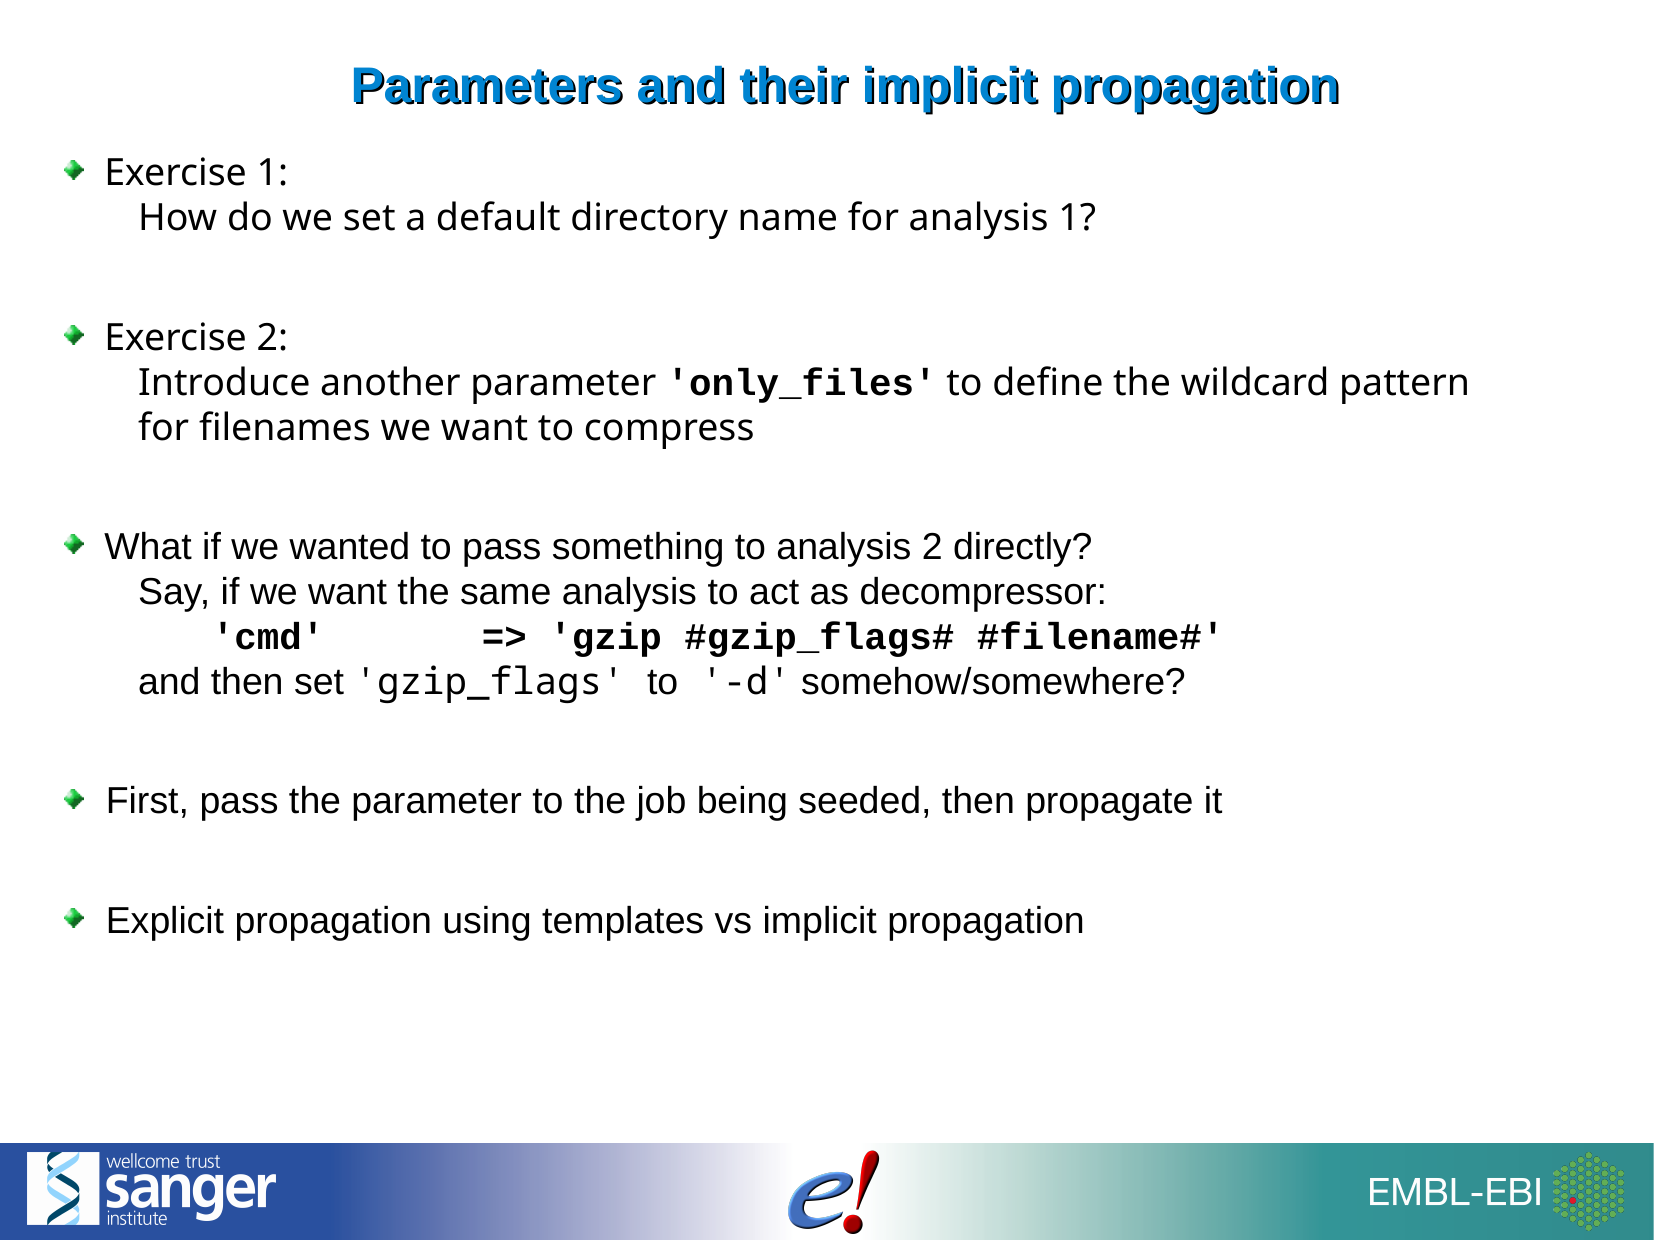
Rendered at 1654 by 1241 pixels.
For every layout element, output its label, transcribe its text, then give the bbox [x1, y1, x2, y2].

picture [0, 1143, 1654, 1240]
title Parameters and their implicit propagation [82, 23, 1571, 128]
list Exercise 1: How do we set a default directory name for analysis 1? Exercise 2: Introduce another parameter 'only_files' to define the wildcard pattern for filenames we want to compress What if we wanted to pass something to analysis 2 directly? Say, if we want the same analysis to act as decompressor: 'cmd' => 'gzip #gzip_flags# #filename#' and then set 'gzip_flags' to '-d' somehow/somewhere? First, pass the parameter to the job being seeded, then propagate it Explicit propagation using templates vs implicit propagation [49, 132, 1625, 1162]
